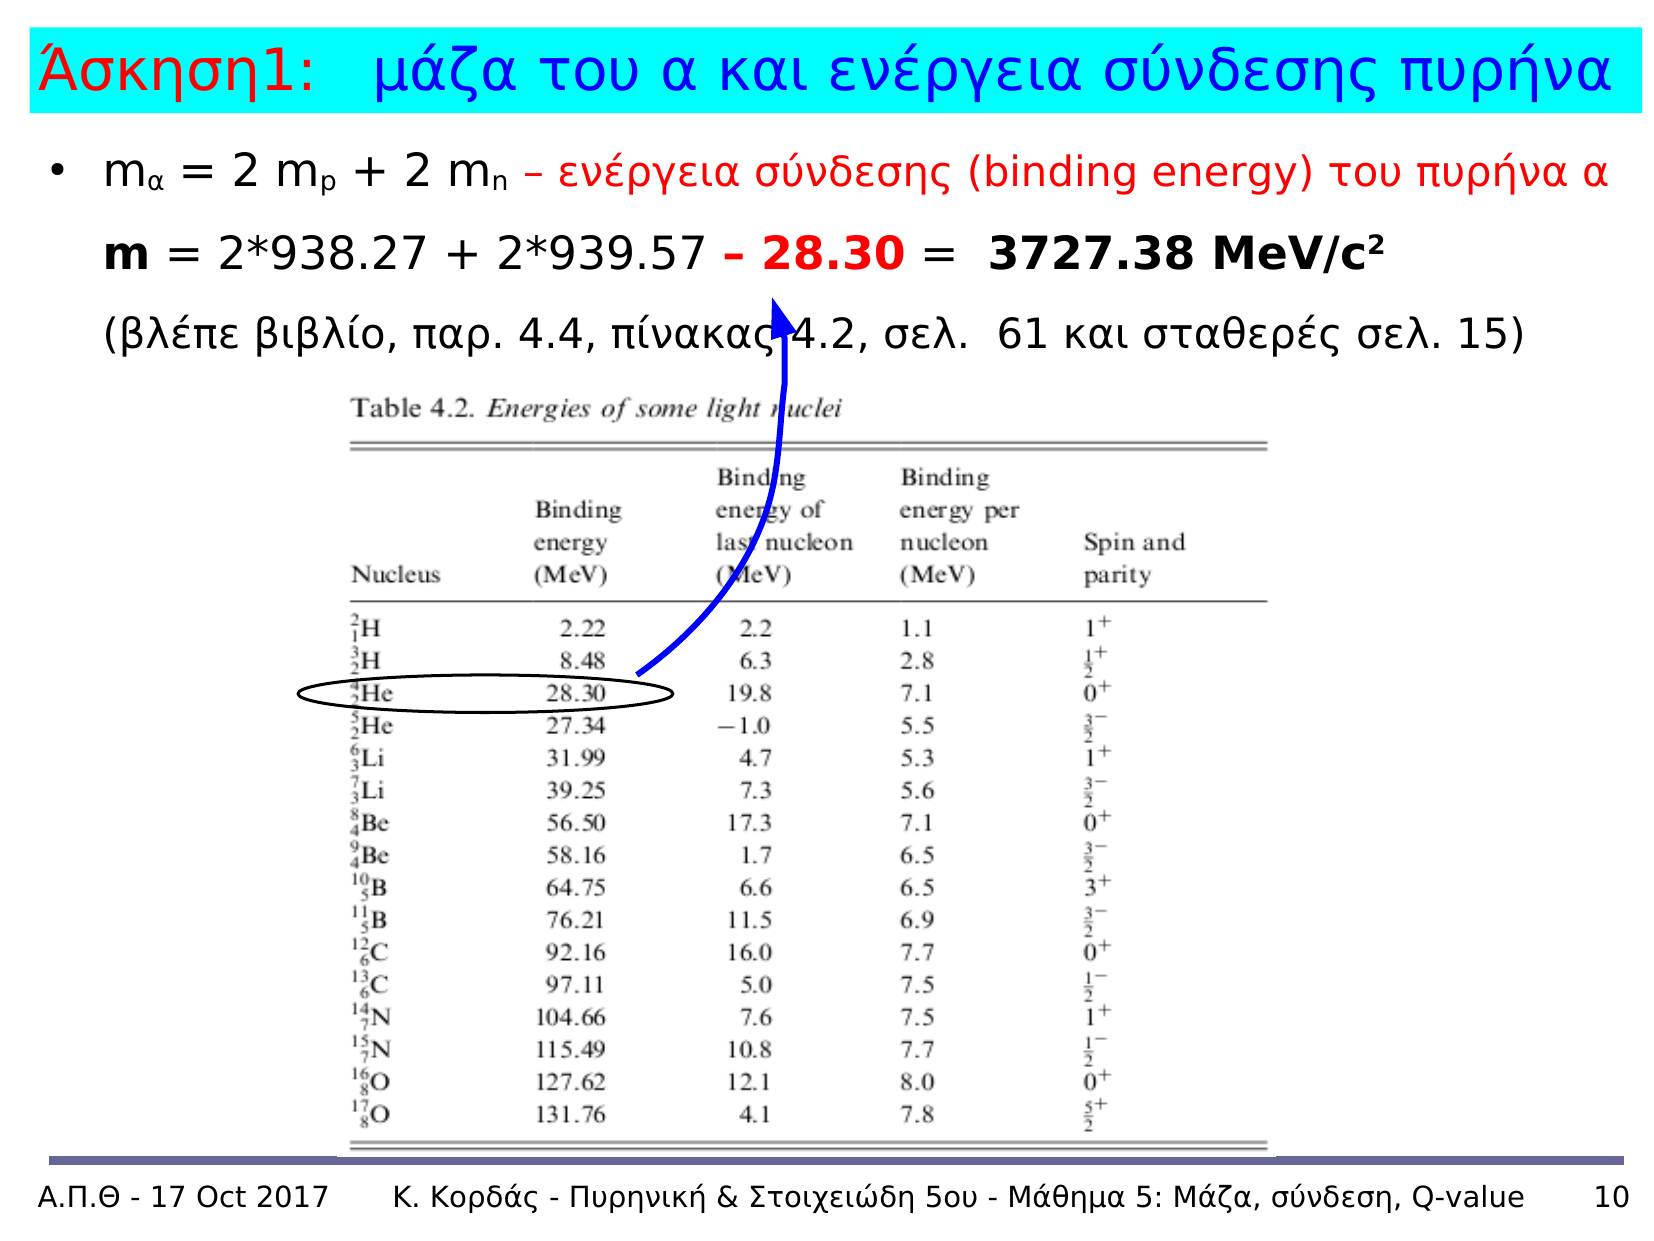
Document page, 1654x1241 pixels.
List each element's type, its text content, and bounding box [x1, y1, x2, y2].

picture [337, 1106, 1276, 1157]
list mα = 2 mp + 2 mn – ενέργεια σύνδεσης (binding energy) του πυρήνα α m = 2*938.27 + 2*939.57 – 28.30 = 3727.38 MeV/c2 (βλέπε βιβλίο, παρ. 4.4, πίνακας 4.2, σελ. 61 και σταθερές σελ. 15) [31, 144, 1645, 1106]
title Άσκηση1: μάζα του α και ενέργεια σύνδεσης πυρήνα [29, 27, 1643, 114]
